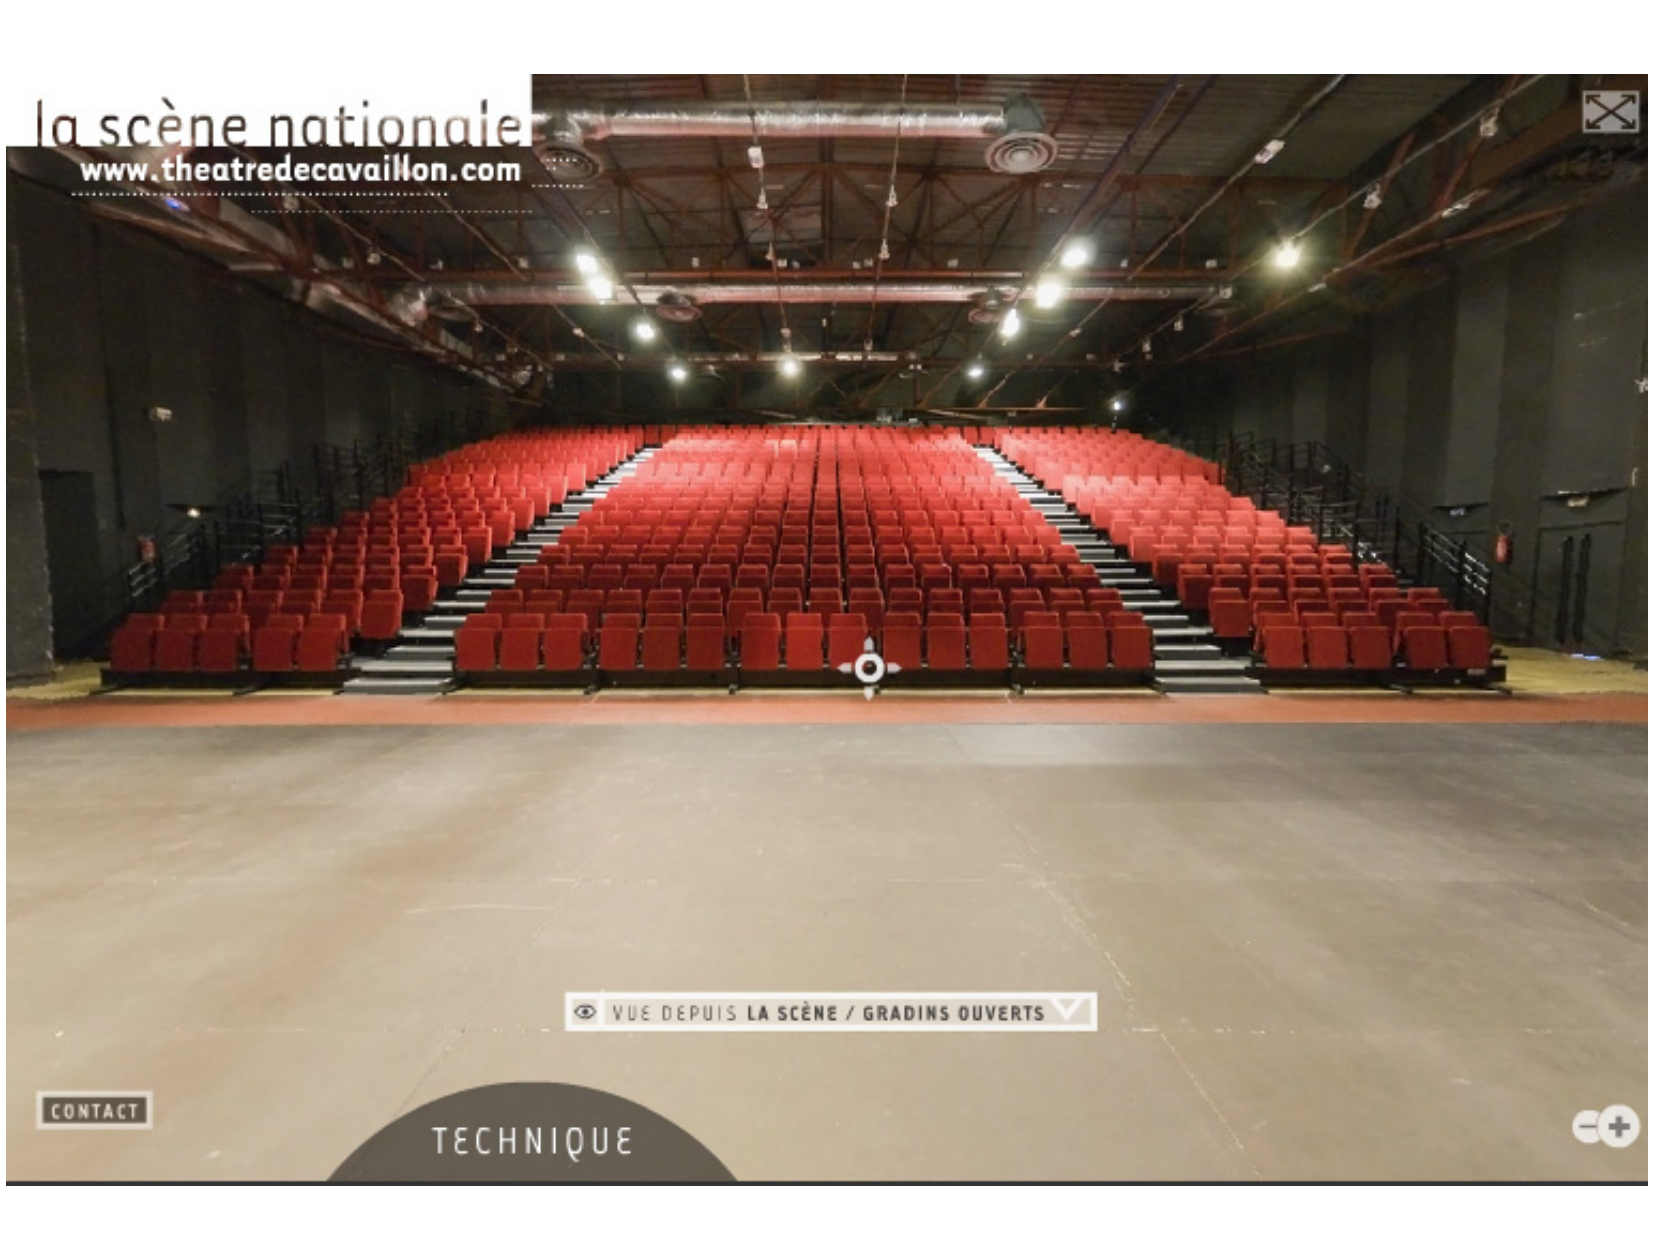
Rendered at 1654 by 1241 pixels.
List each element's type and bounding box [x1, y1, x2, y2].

picture [6, 74, 1648, 1186]
